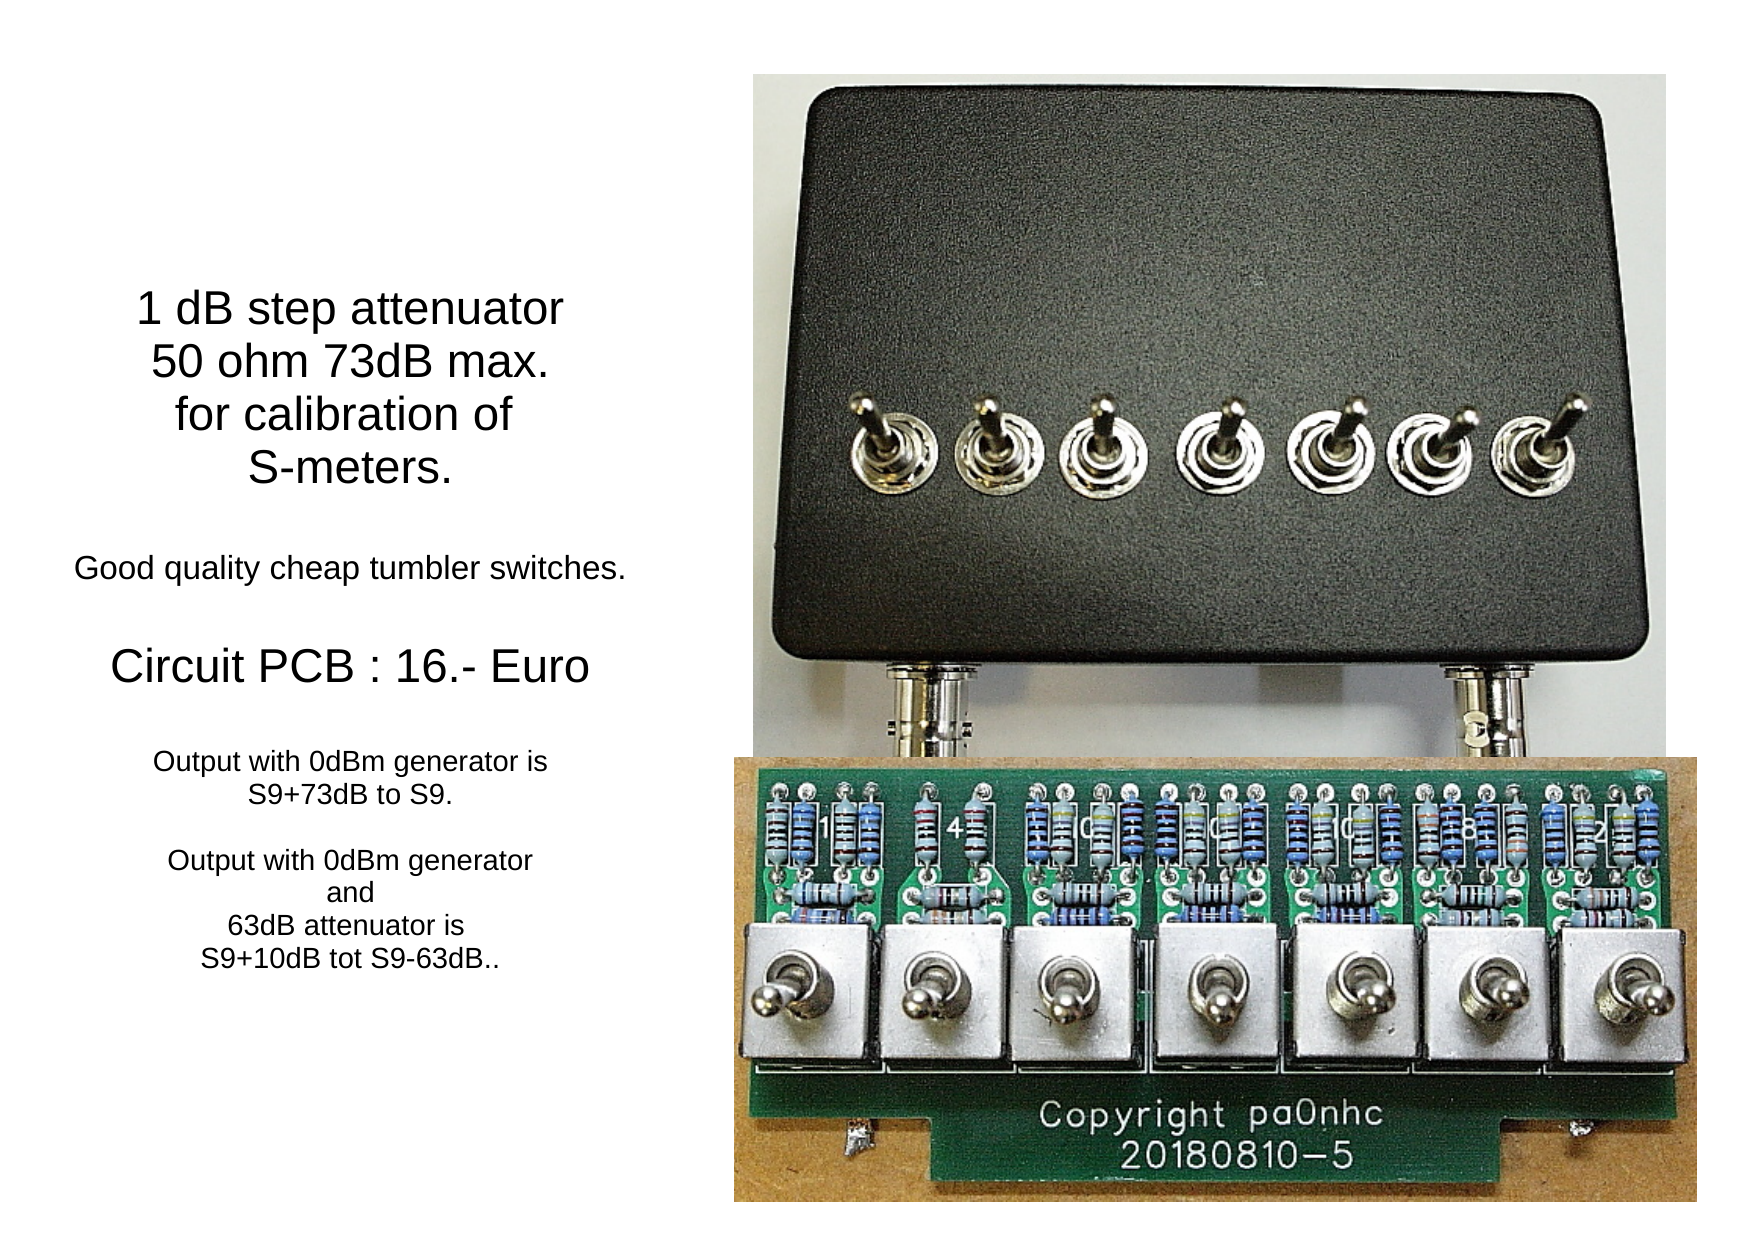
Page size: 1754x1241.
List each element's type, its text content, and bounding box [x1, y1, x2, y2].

text_box 1 dB step attenuator 50 ohm 73dB max. for calibration of S-meters. Good quality cheap tumbler switches. Circuit PCB : 16.- Euro Output with 0dBm generator is S9+73dB to S9. Output with 0dBm generator and 63dB attenuator is S9+10dB tot S9-63dB.. [59, 274, 697, 1016]
picture [734, 74, 1697, 1202]
